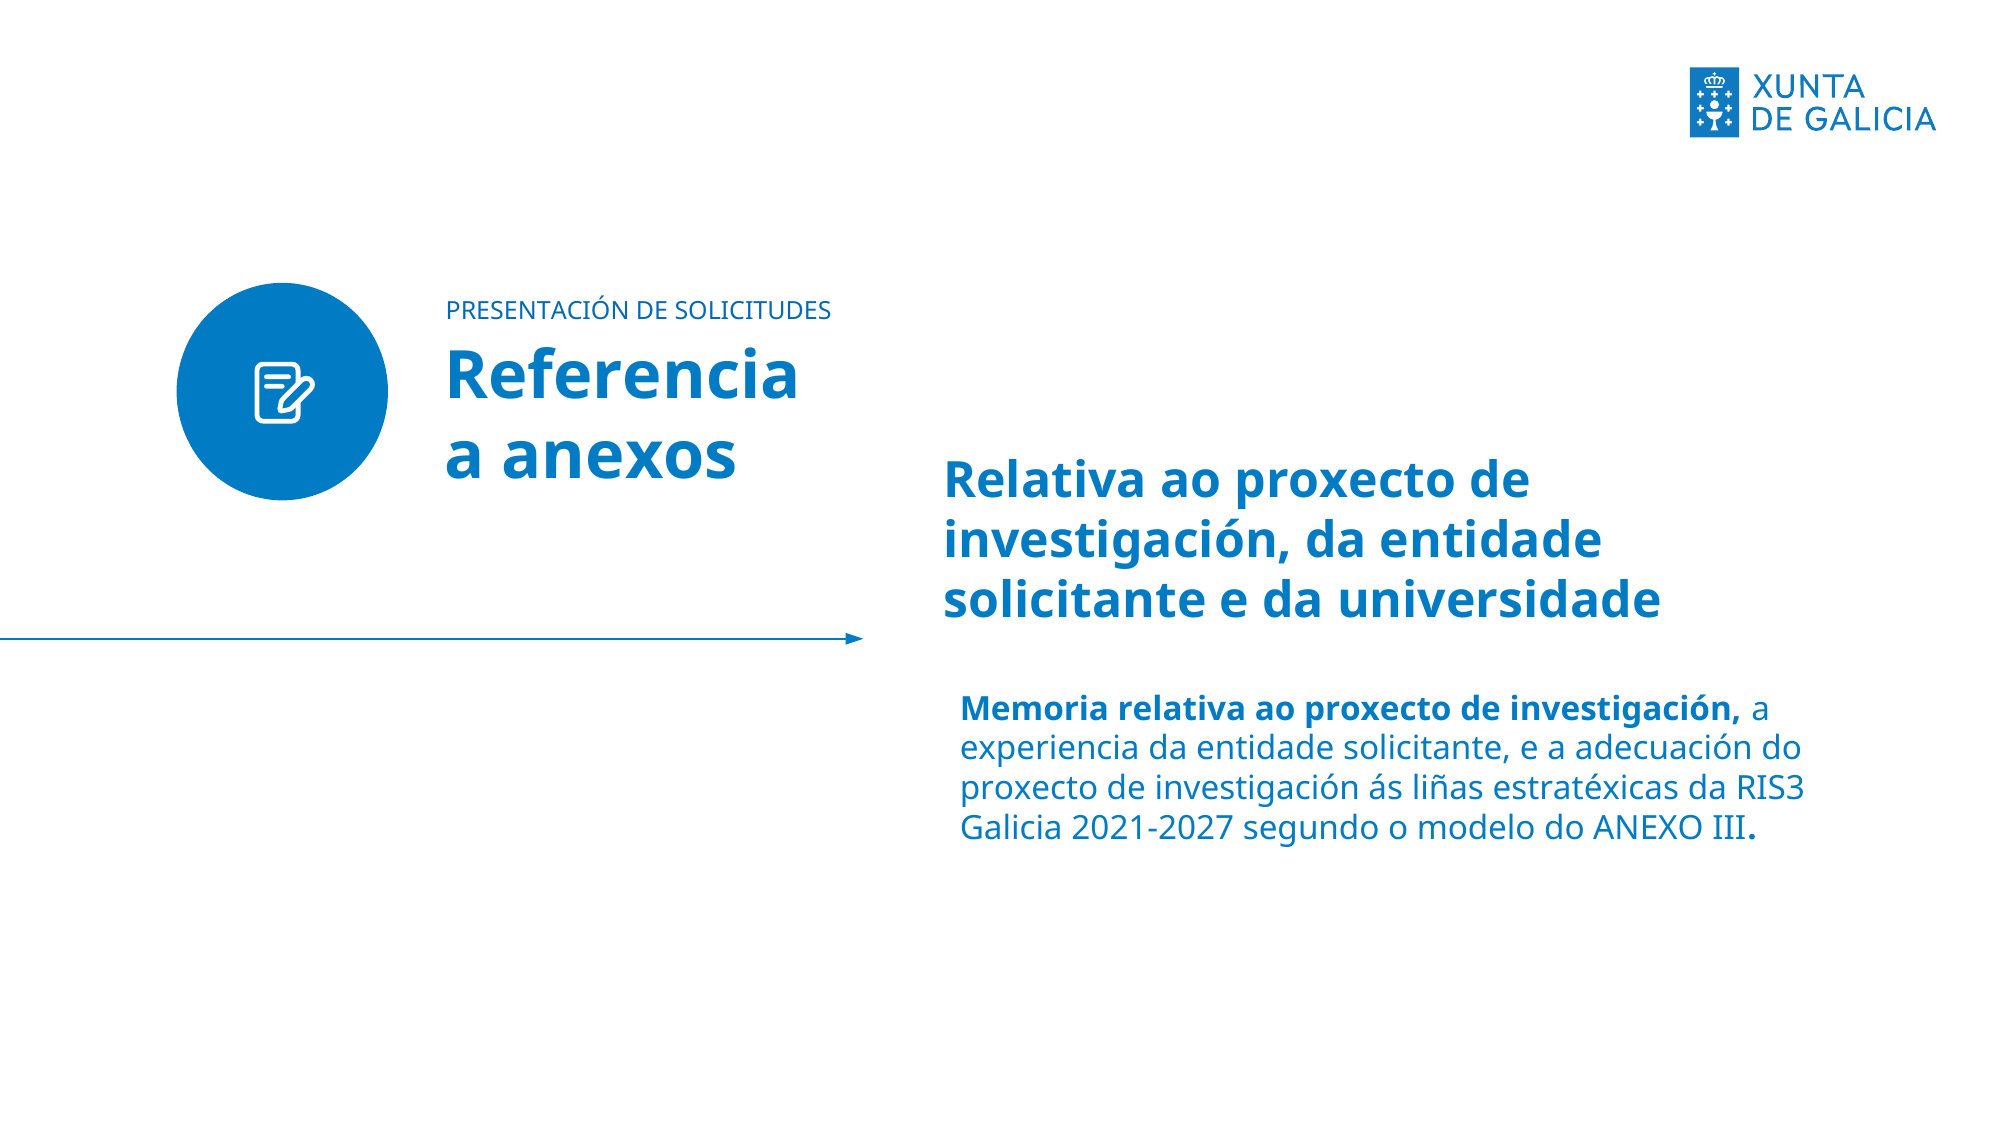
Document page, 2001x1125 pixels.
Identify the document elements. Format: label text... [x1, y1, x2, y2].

text_box Relativa ao proxecto de investigación, da entidade solicitante e da universidade [928, 439, 1808, 637]
text_box Referencia a anexos [429, 324, 848, 501]
picture [242, 353, 322, 433]
text_box Memoria relativa ao proxecto de investigación, a experiencia da entidade solicitante, e a adecuación do proxecto de investigación ás liñas estratéxicas da RIS3 Galicia 2021-2027 segundo o modelo do ANEXO III. [944, 679, 1831, 935]
text_box [177, 283, 388, 500]
text_box PRESENTACIÓN DE SOLICITUDES [431, 278, 1020, 332]
